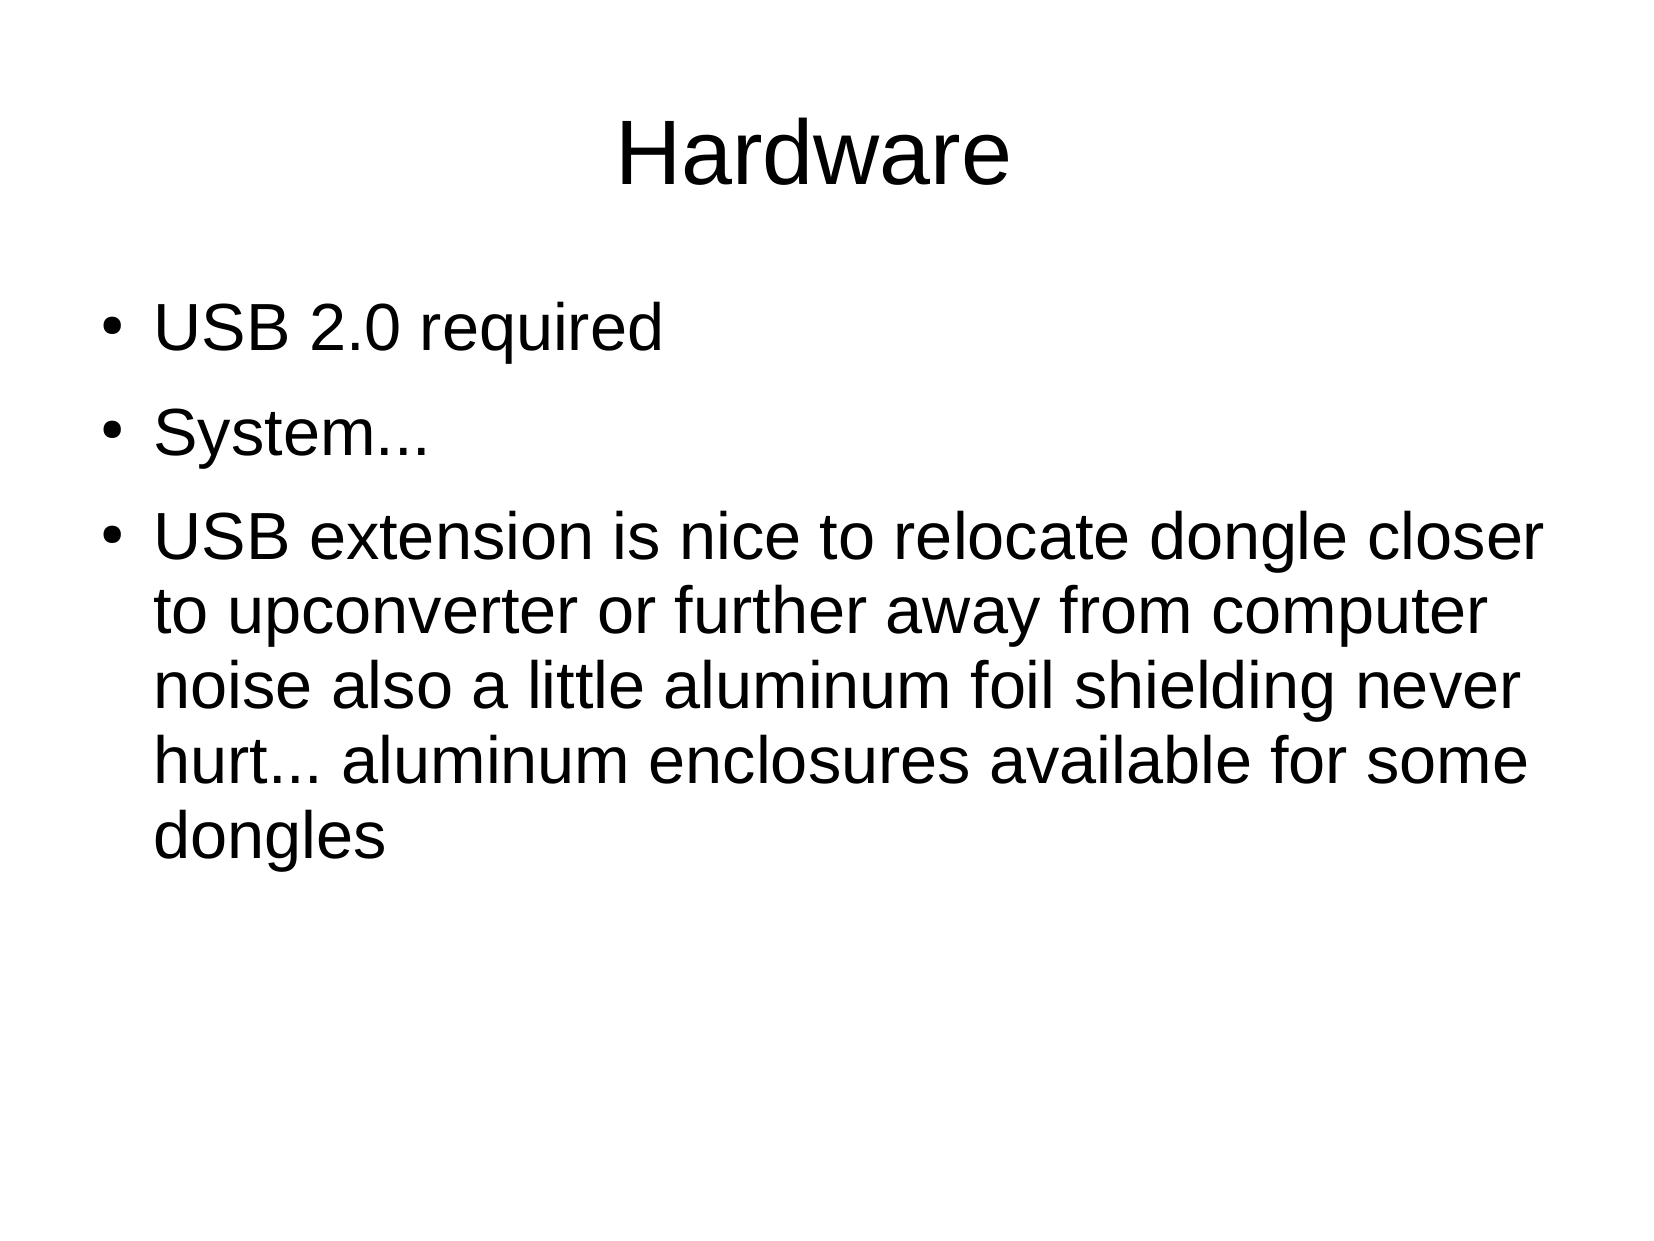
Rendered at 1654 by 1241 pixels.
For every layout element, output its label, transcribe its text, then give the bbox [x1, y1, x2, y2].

list USB 2.0 required System... USB extension is nice to relocate dongle closer to upconverter or further away from computer noise also a little aluminum foil shielding never hurt... aluminum enclosures available for some dongles [82, 290, 1571, 1109]
title Hardware [82, 49, 1571, 257]
